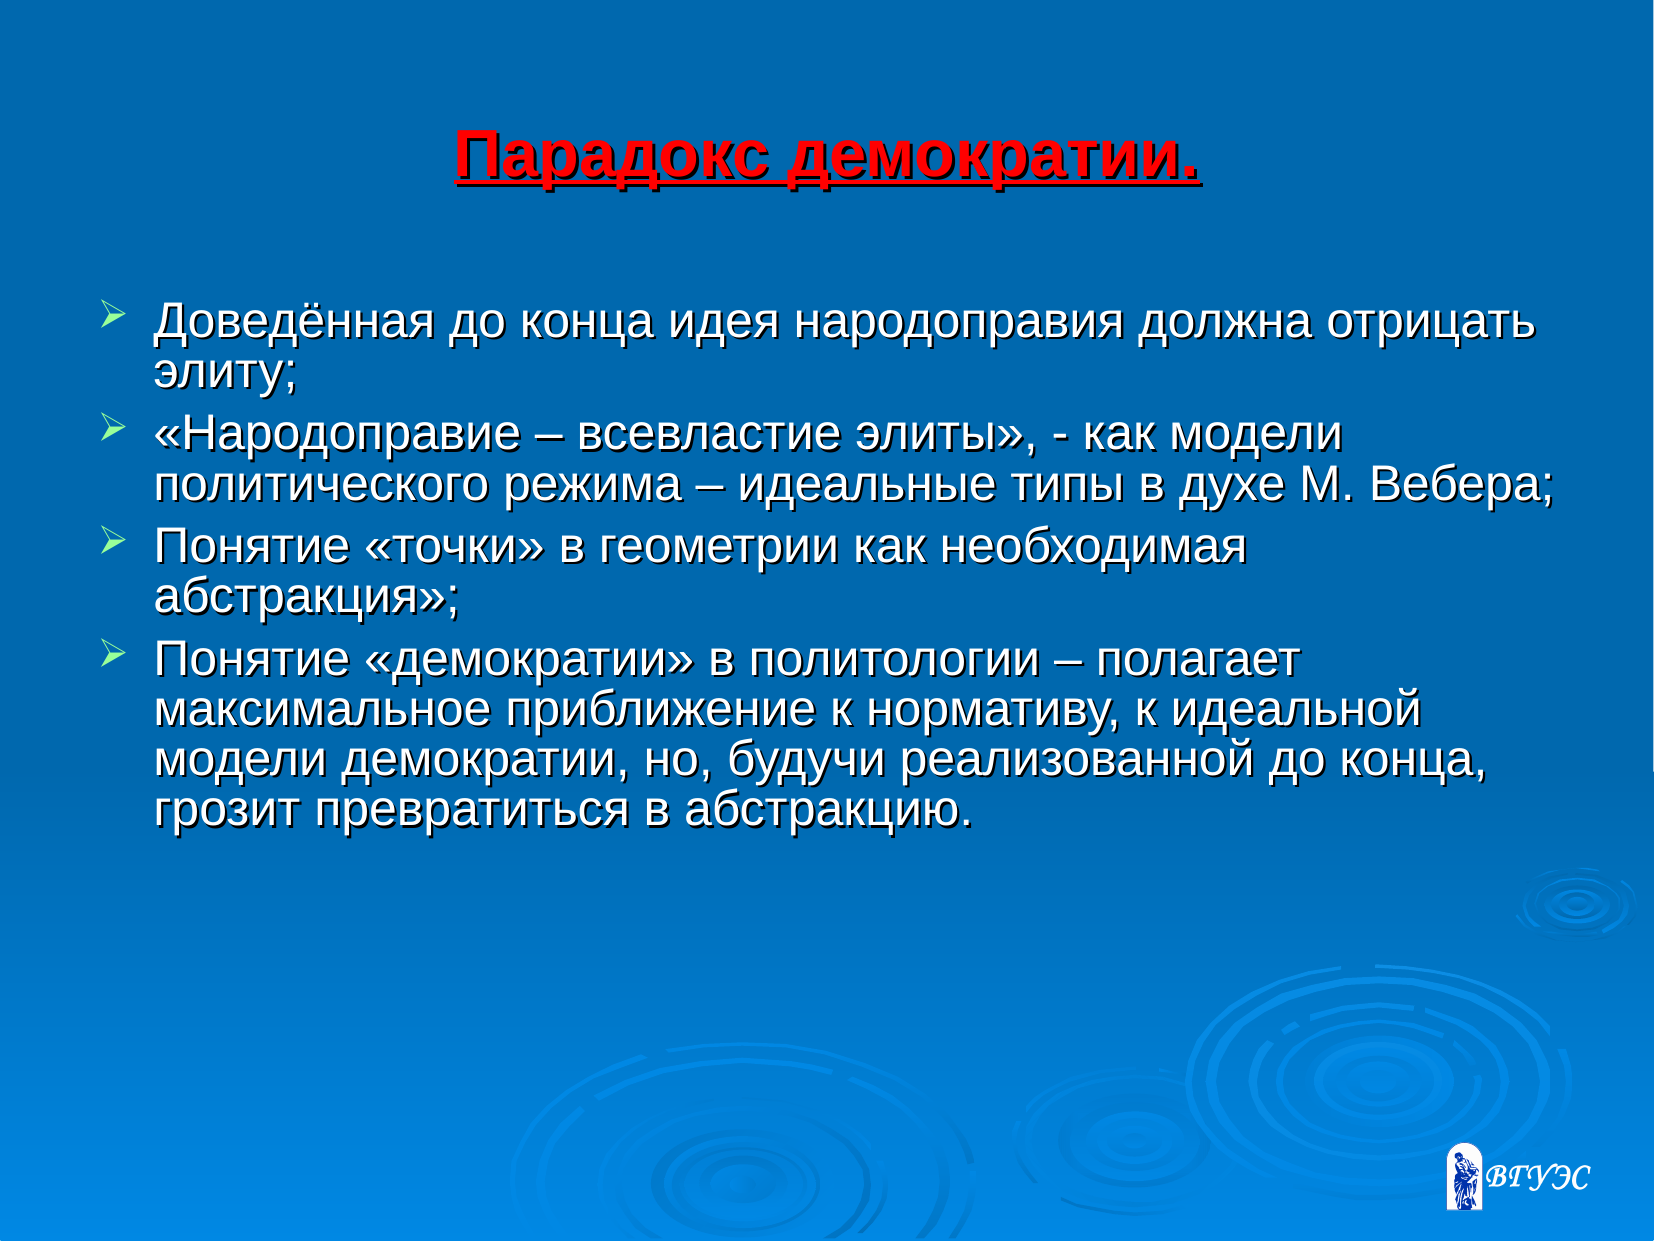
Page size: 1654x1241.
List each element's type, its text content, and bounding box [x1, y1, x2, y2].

list Доведённая до конца идея народоправия должна отрицать элиту; «Народоправие – всевластие элиты», - как модели политического режима – идеальные типы в духе М. Вебера; Понятие «точки» в геометрии как необходимая абстракция»; Понятие «демократии» в политологии – полагает максимальное приближение к нормативу, к идеальной модели демократии, но, будучи реализованной до конца, грозит превратиться в абстракцию. [82, 289, 1571, 1108]
title Парадокс демократии. [82, 50, 1571, 257]
picture [1446, 1142, 1592, 1211]
